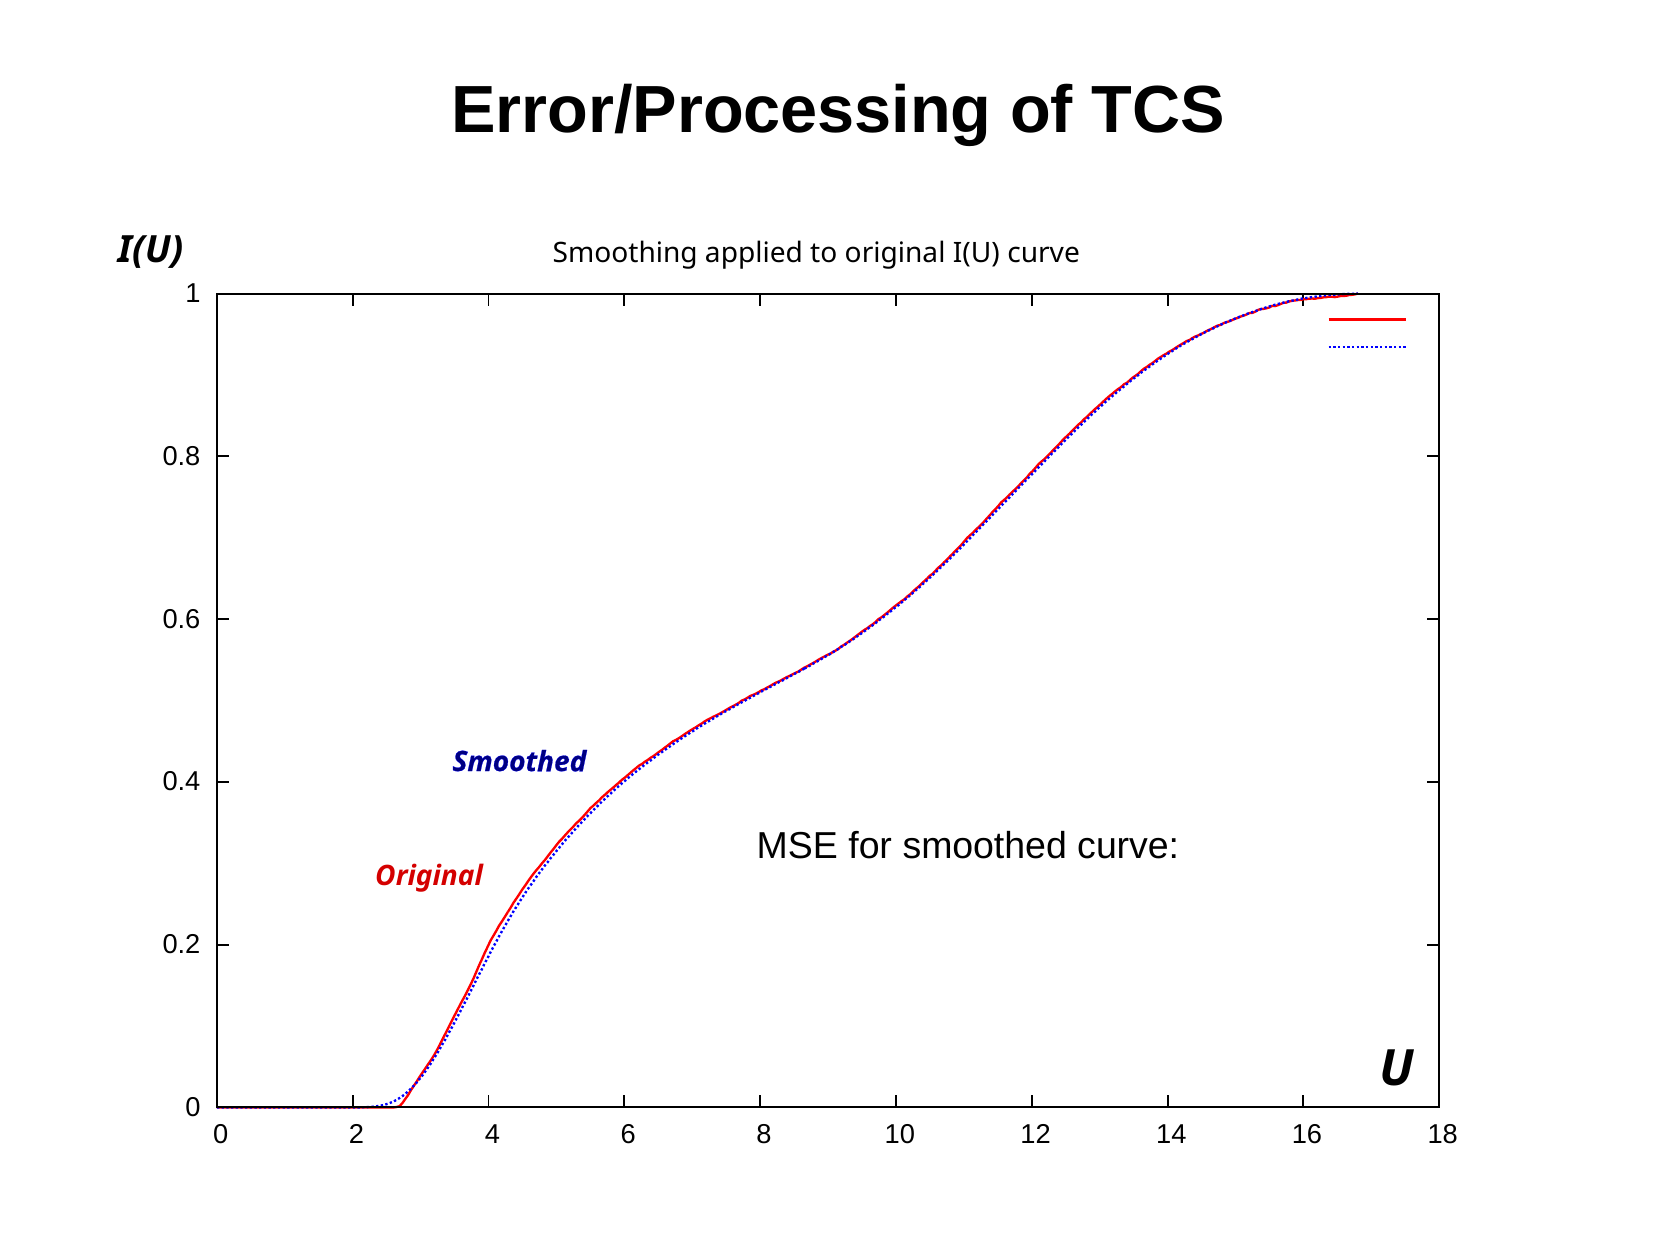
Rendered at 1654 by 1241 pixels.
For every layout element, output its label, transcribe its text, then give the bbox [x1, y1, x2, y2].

title Error/Processing of TCS [94, 5, 1583, 113]
picture [0, 113, 1630, 1241]
text_box MSE for smoothed curve: [741, 817, 1205, 875]
